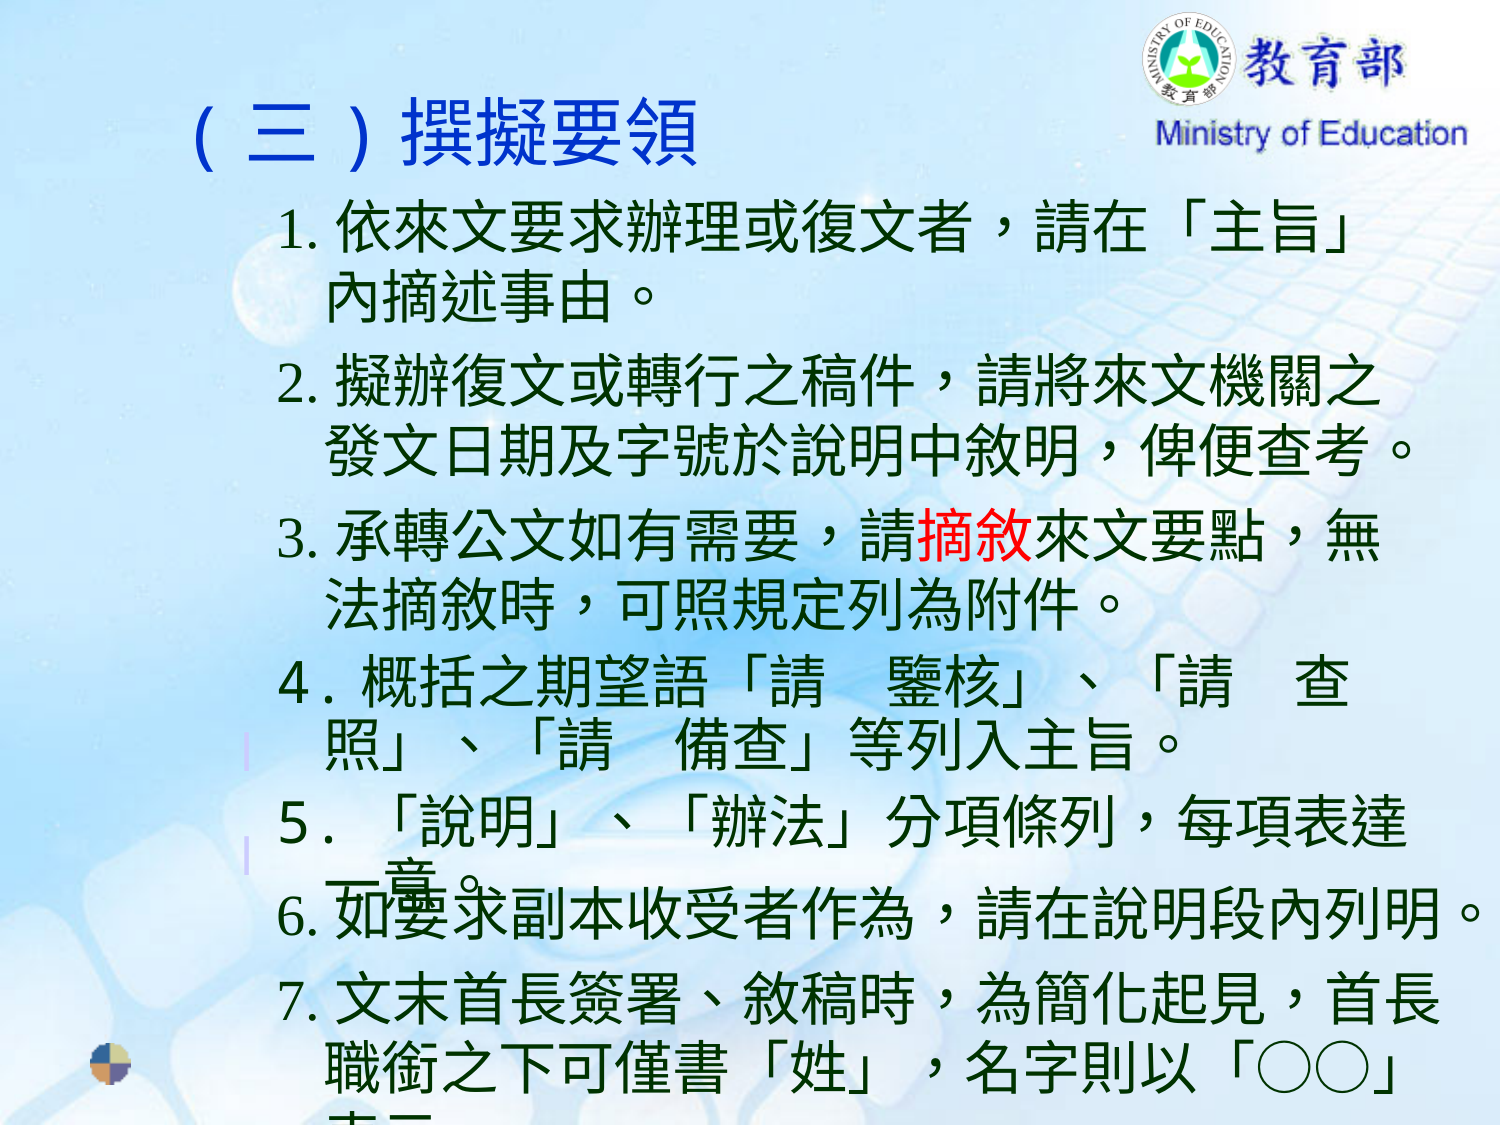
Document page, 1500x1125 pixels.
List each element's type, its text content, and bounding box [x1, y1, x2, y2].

list (三)撰擬要領 1.依來文要求辦理或復文者，請在「主旨」內摘述事由。 2.擬辦復文或轉行之稿件，請將來文機關之發文日期及字號於說明中敘明，俾便查考。 3.承轉公文如有需要，請摘敘來文要點，無法摘敘時，可照規定列為附件。 [64, 78, 1442, 658]
text_box 6.如要求副本收受者作為，請在說明段內列明。 7.文末首長簽署、敘稿時，為簡化起見，首長職銜之下可僅書「姓」，名字則以「○○」表示。 [65, 870, 1471, 1125]
text_box 4.概括之期望語「請 鑒核」、「請 查照」、「請 備查」等列入主旨。 5.「說明」、「辦法」分項條列，每項表達一意。 [65, 645, 1471, 870]
